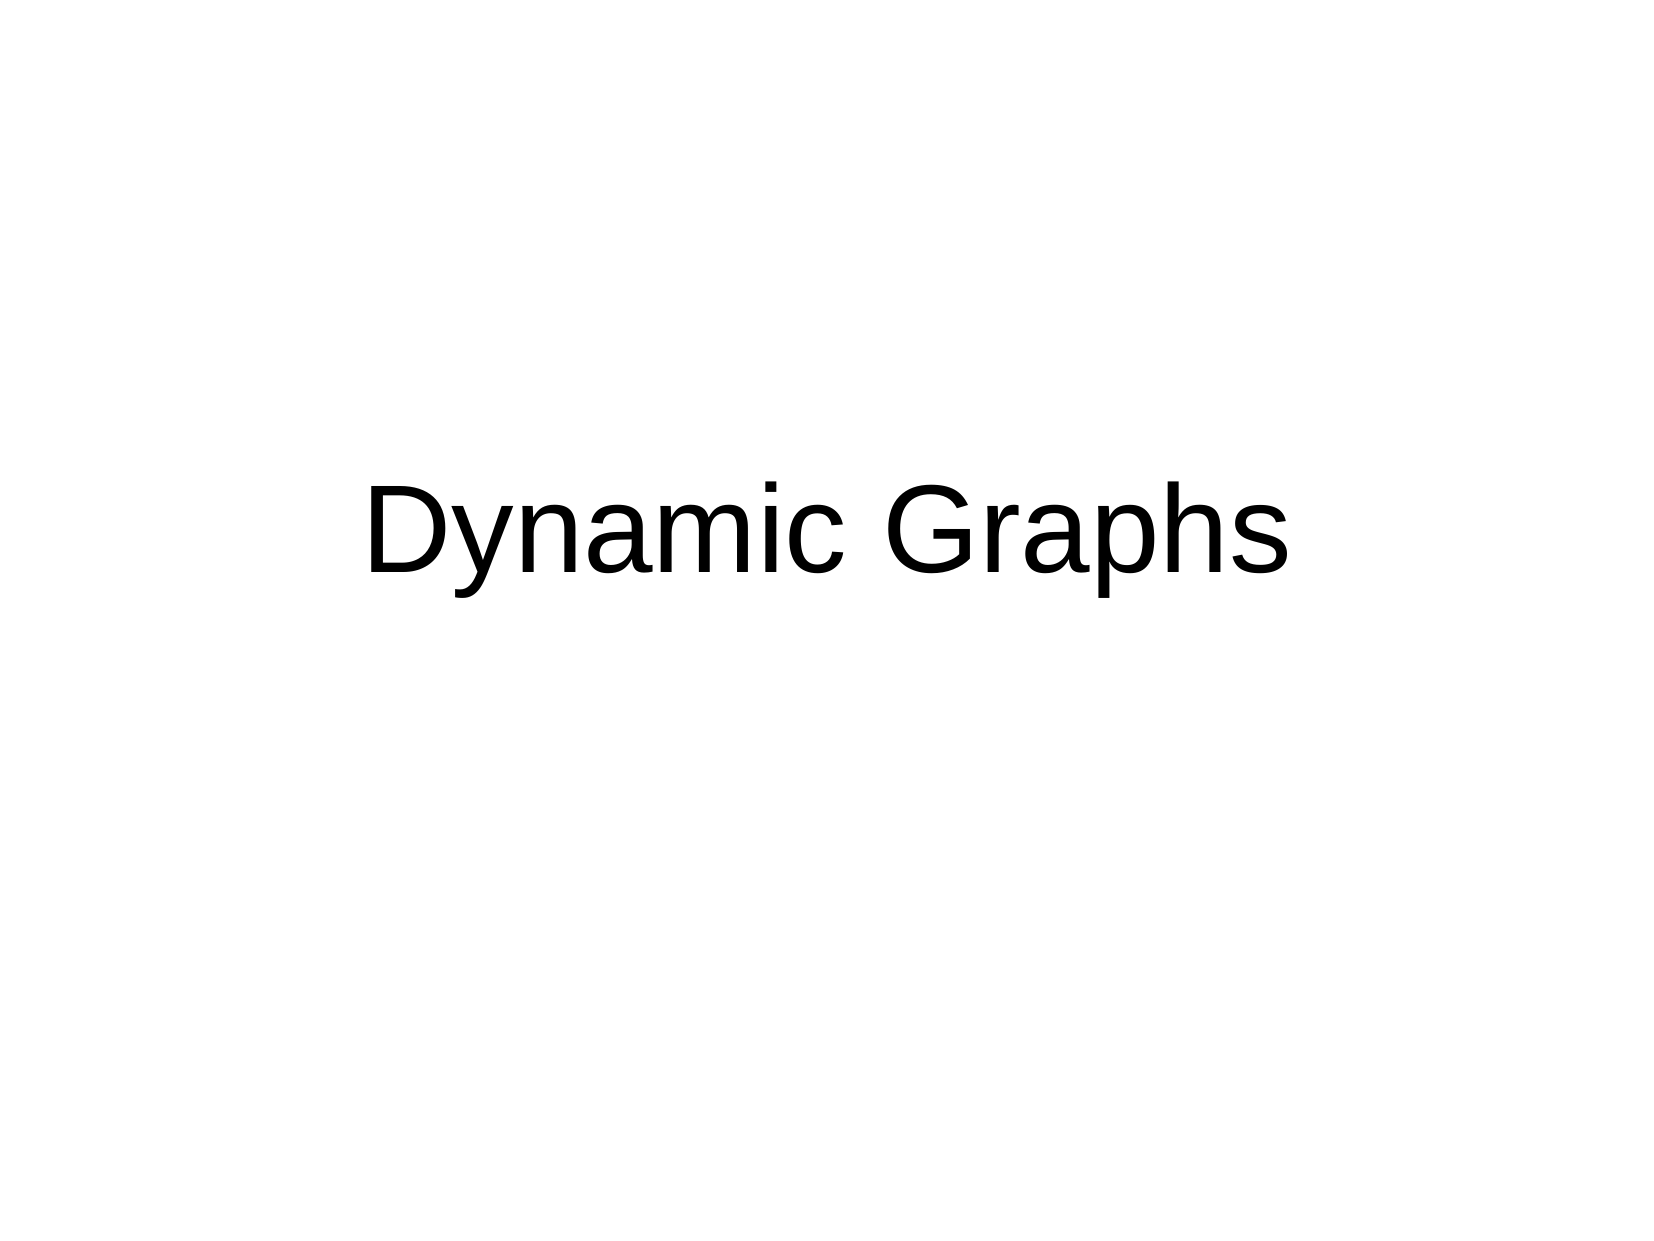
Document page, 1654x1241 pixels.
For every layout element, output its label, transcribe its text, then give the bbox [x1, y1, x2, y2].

subtitle Dynamic Graphs [82, 49, 1571, 1010]
